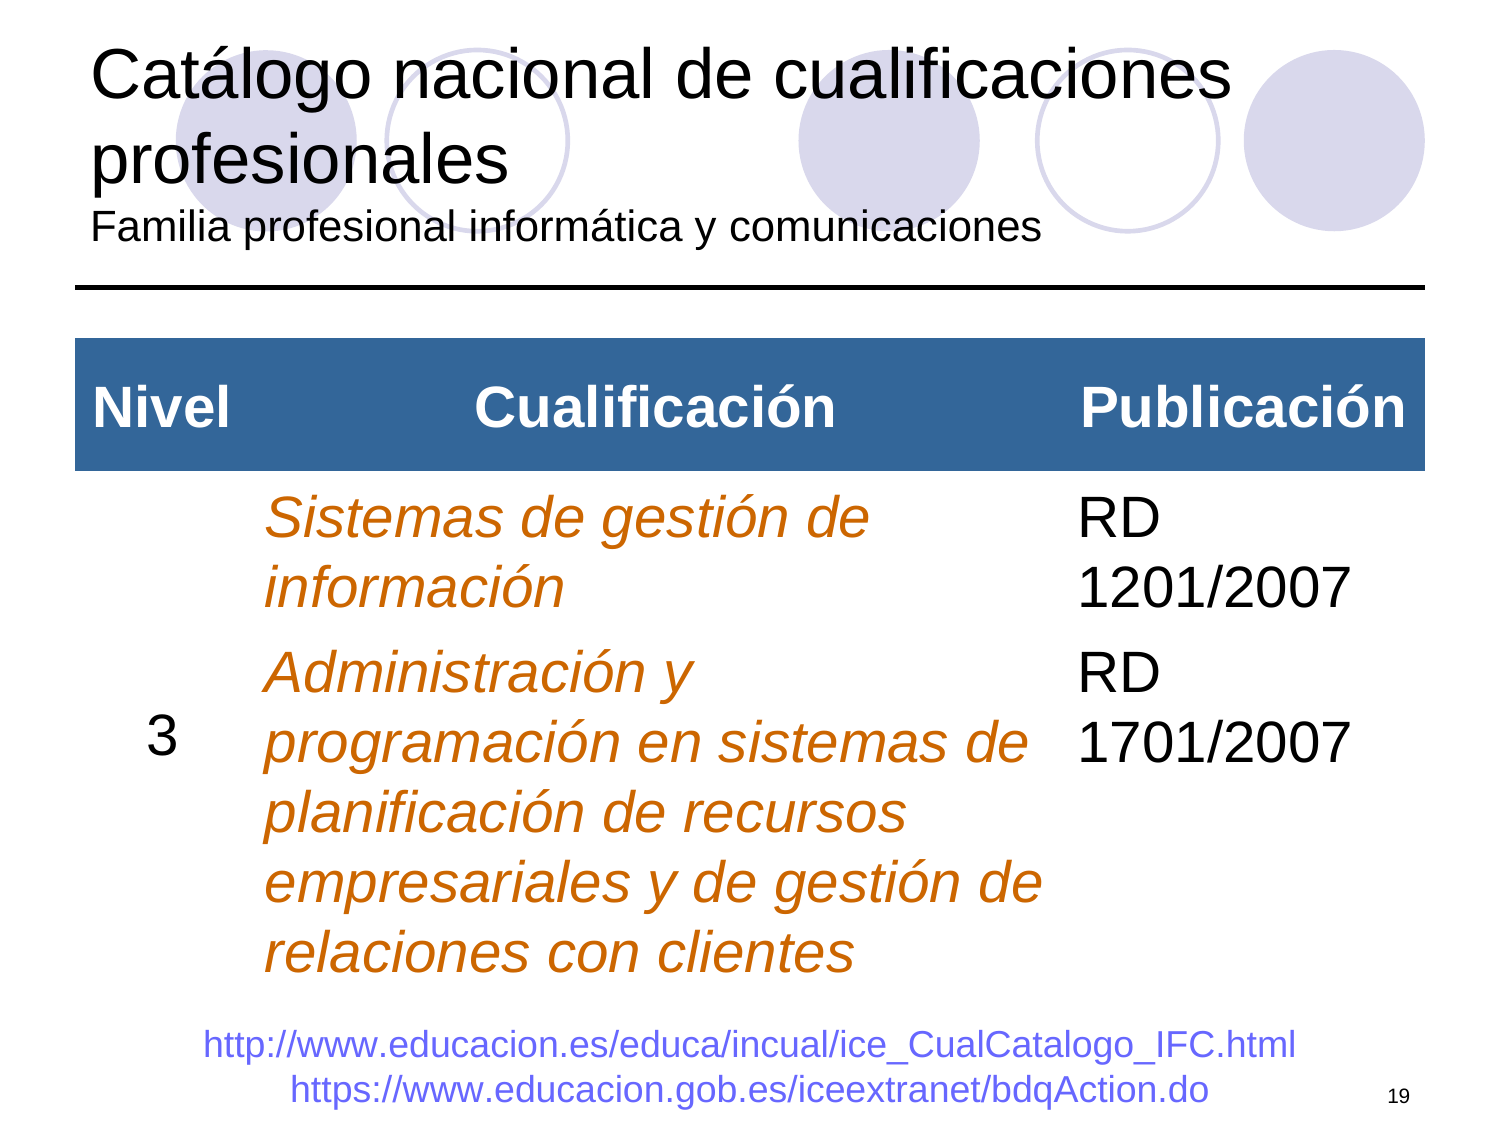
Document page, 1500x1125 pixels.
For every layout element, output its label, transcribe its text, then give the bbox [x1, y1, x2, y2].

table_cell RD 1201/2007 [1063, 471, 1425, 627]
table_header Nivel [75, 338, 250, 471]
text_box http://www.educacion.es/educa/incual/ice_CualCatalogo_IFC.html https://www.educacion.gob.es/iceextranet/bdqAction.do [0, 1012, 1500, 1125]
title Catálogo nacional de cualificaciones profesionales Familia profesional informática y comunicaciones [75, 20, 1426, 258]
table_cell Administración y programación en sistemas de planificación de recursos empresariales y de gestión de relaciones con clientes [250, 627, 1063, 992]
table_cell 3 [75, 471, 250, 992]
table_cell RD 1701/2007 [1063, 627, 1425, 992]
table_header Publicación [1063, 338, 1425, 471]
table_header Cualificación [250, 338, 1063, 471]
table_cell Sistemas de gestión de información [250, 471, 1063, 627]
